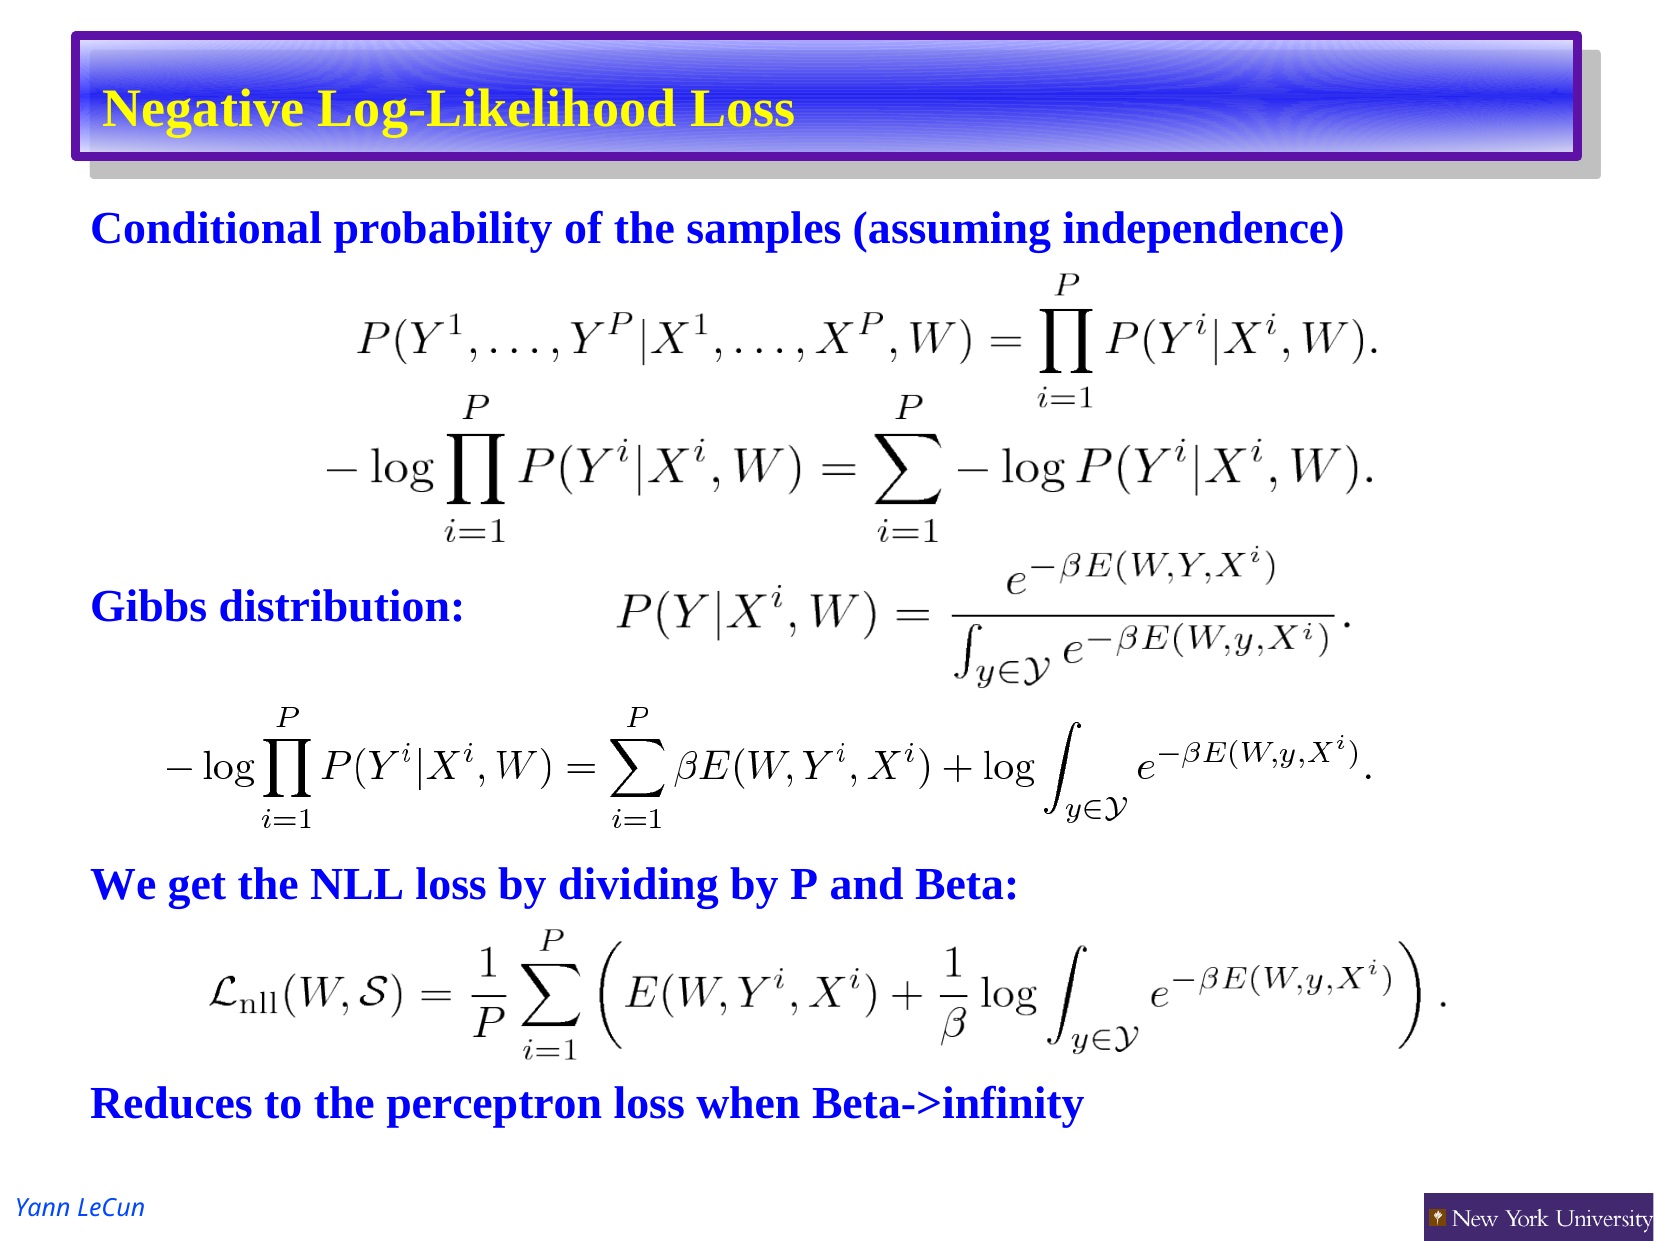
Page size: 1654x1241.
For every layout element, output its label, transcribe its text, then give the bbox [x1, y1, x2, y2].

picture [205, 925, 1450, 1064]
picture [322, 269, 1381, 693]
picture [1424, 1193, 1654, 1241]
picture [163, 703, 1374, 831]
list Gibbs distribution: [90, 581, 1355, 733]
list Reduces to the perceptron loss when Beta->infinity [90, 1077, 1247, 1169]
list We get the NLL loss by dividing by P and Beta: [90, 858, 1209, 1010]
list Conditional probability of the samples (assuming independence) [90, 203, 1495, 355]
title Negative Log-Likelihood Loss [75, 35, 1578, 157]
